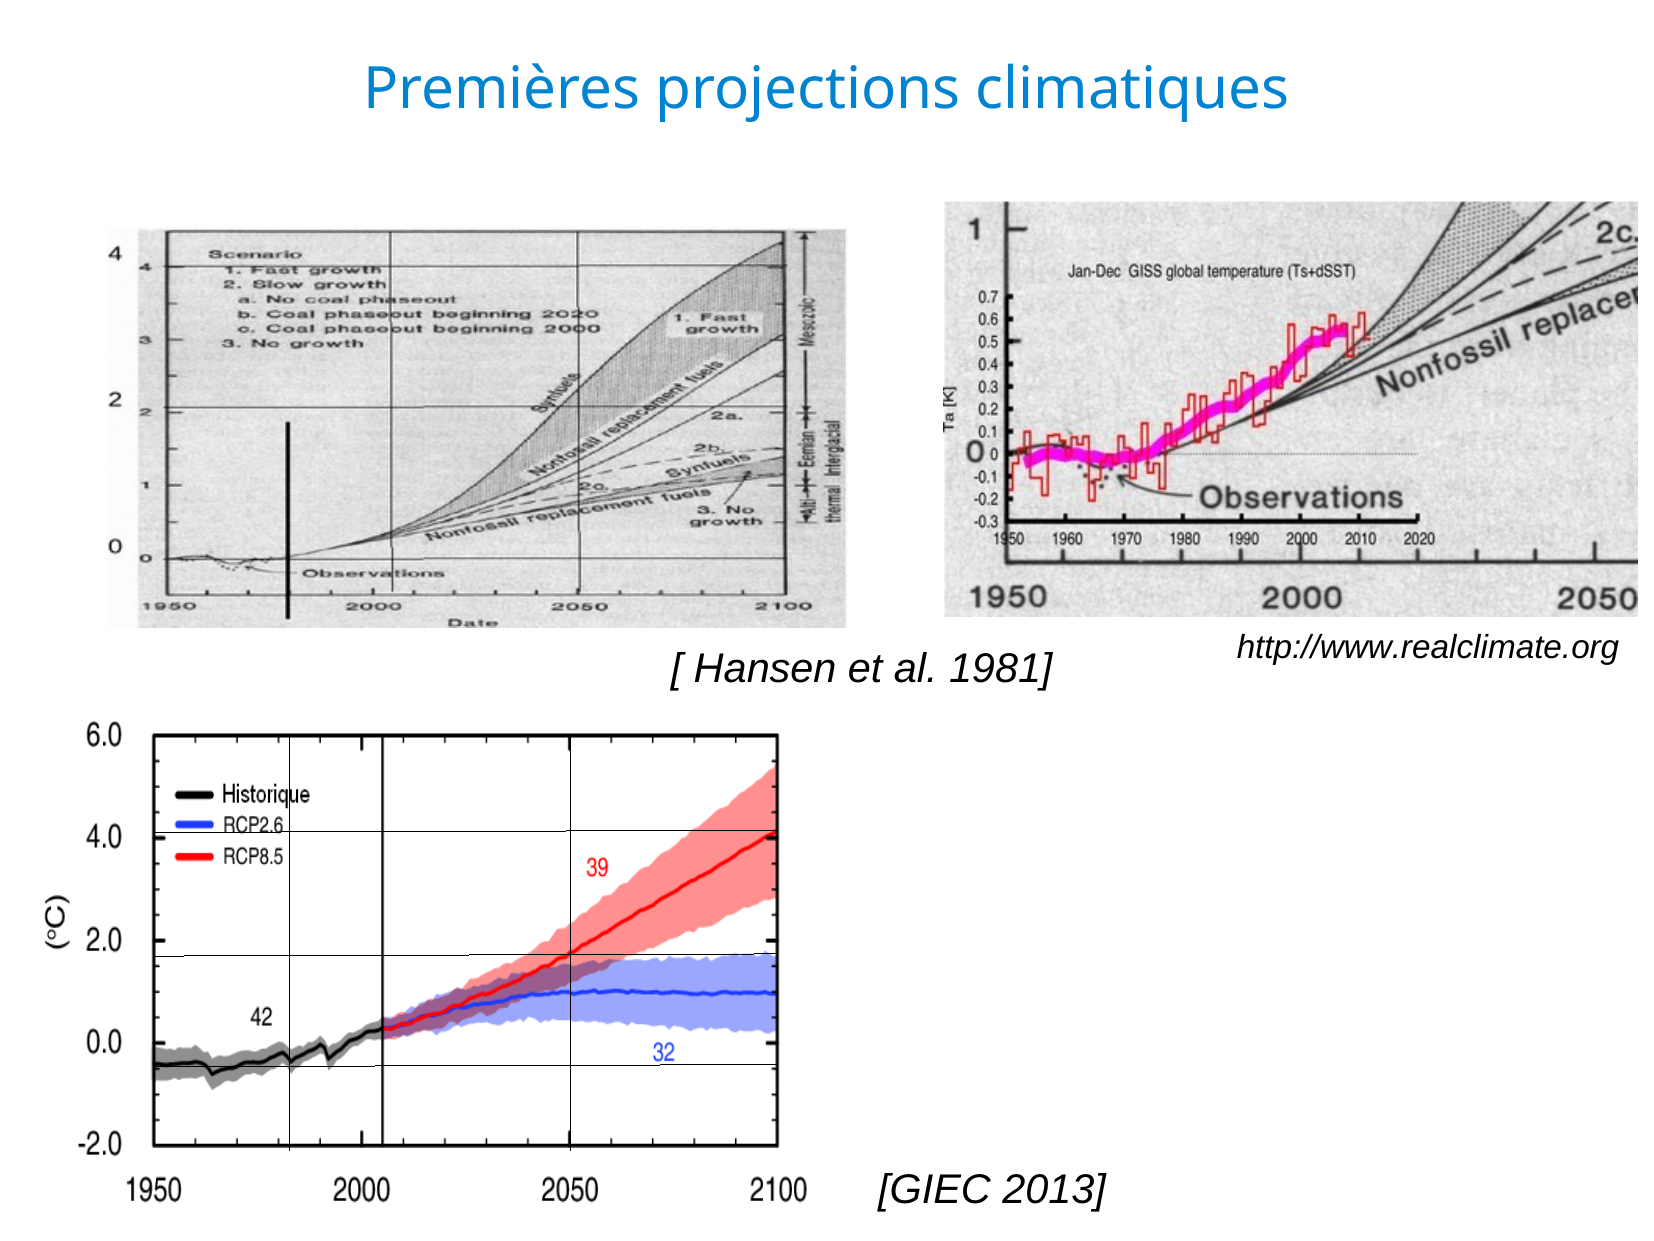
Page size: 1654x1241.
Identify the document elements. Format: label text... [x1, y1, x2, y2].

text_box [GIEC 2013] [727, 1154, 1121, 1220]
text_box [ Hansen et al. 1981] [656, 633, 1180, 699]
title Premières projections climatiques [82, 11, 1571, 169]
text_box http://www.realclimate.org [1119, 618, 1635, 676]
picture [943, 201, 1638, 617]
picture [20, 682, 810, 1235]
picture [107, 227, 849, 628]
